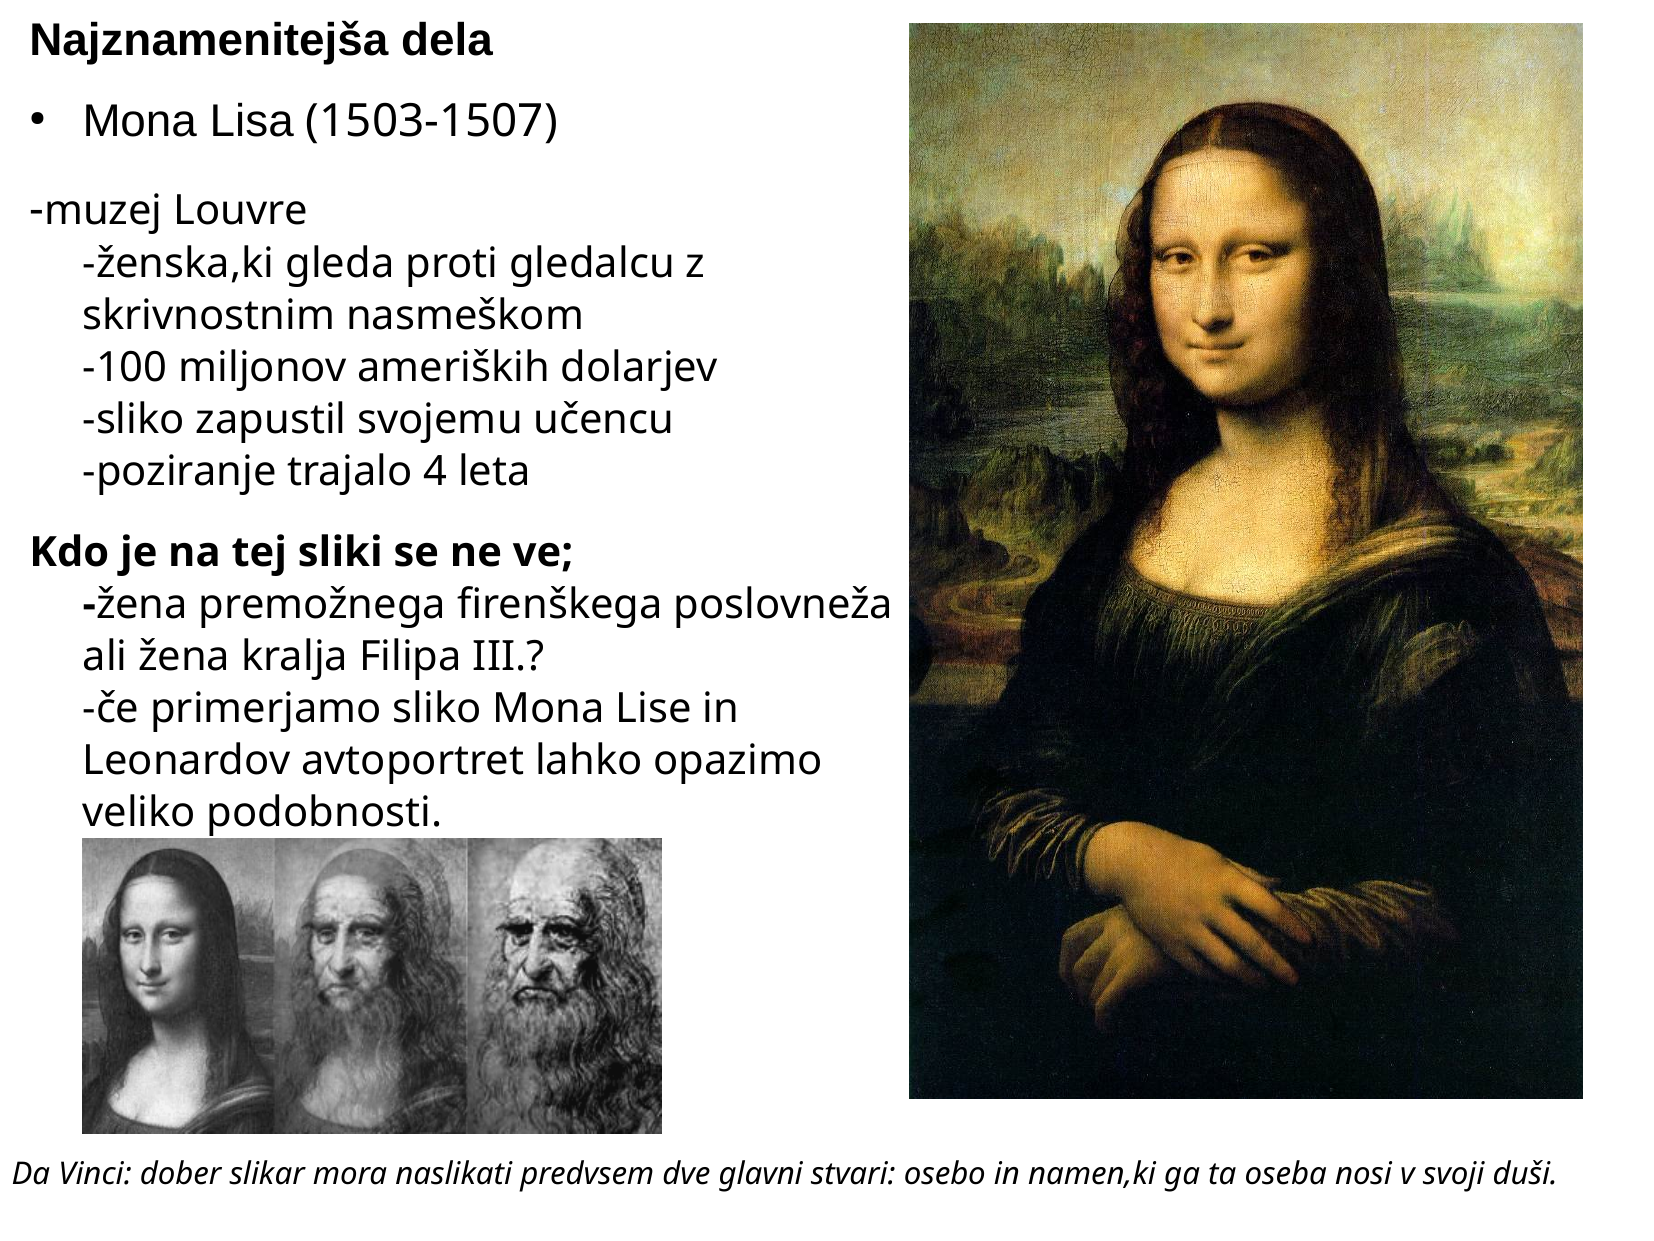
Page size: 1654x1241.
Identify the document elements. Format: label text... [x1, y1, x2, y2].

picture [909, 23, 1583, 1078]
title Da Vinci: dober slikar mora naslikati predvsem dve glavni stvari: osebo in namen,ki ga ta oseba nosi v svoji duši. [11, 1078, 1654, 1241]
list Najznamenitejša dela Mona Lisa (1503-1507) -muzej Louvre -ženska,ki gleda proti gledalcu z skrivnostnim nasmeškom -100 miljonov ameriških dolarjev -sliko zapustil svojemu učencu -poziranje trajalo 4 leta Kdo je na tej sliki se ne ve; -žena premožnega firenškega poslovneža ali žena kralja Filipa III.? -če primerjamo sliko Mona Lise in Leonardov avtoportret lahko opazimo veliko podobnosti. [11, 11, 1654, 1078]
picture [82, 838, 662, 1078]
